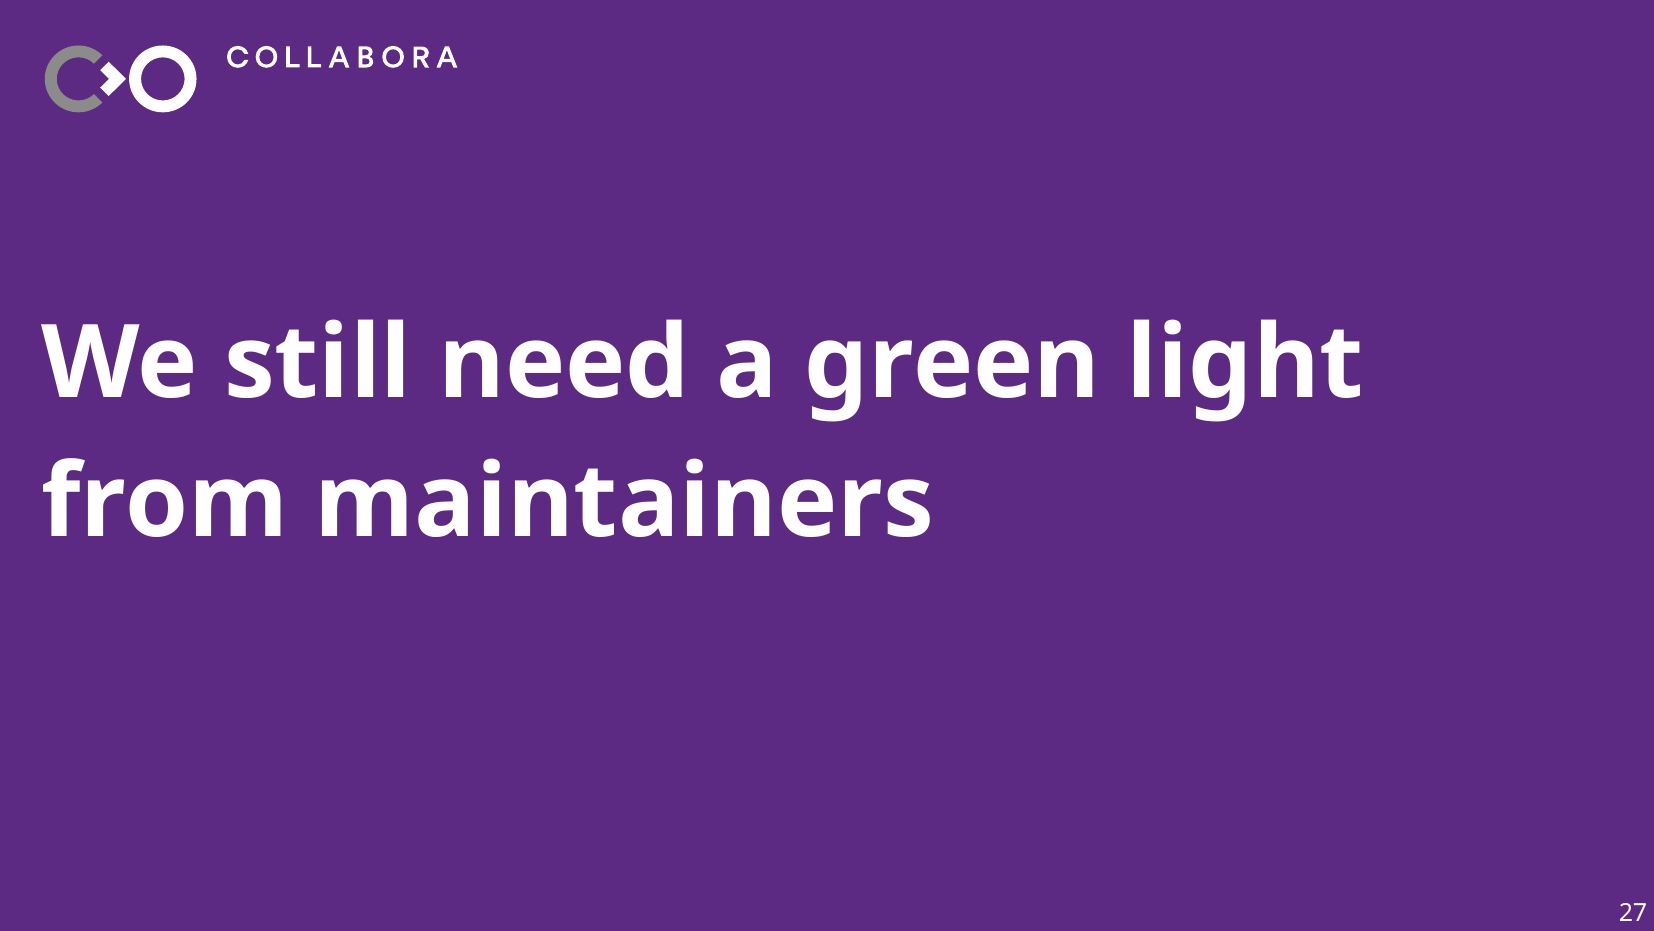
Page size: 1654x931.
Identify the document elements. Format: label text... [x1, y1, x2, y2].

title We still need a green light from maintainers [41, 308, 1530, 547]
